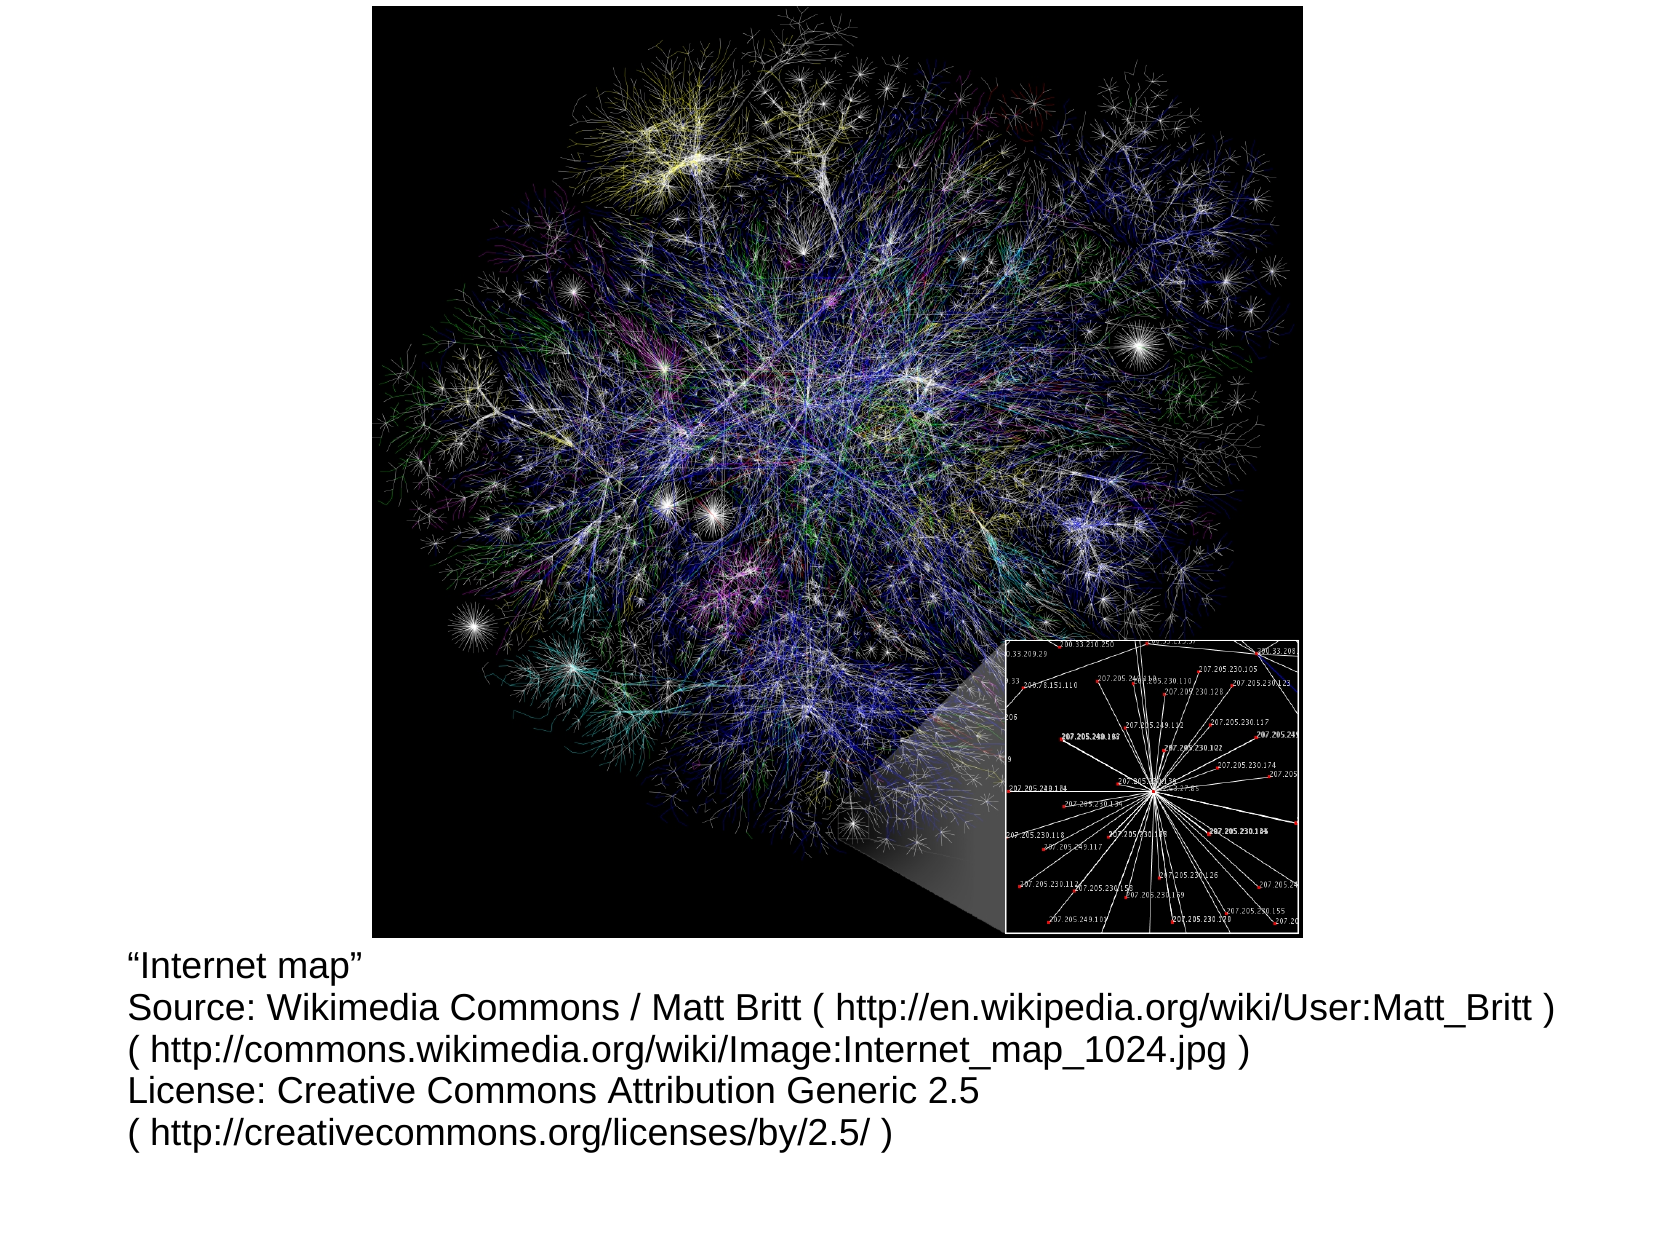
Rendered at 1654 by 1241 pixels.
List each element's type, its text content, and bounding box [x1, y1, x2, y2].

picture [372, 6, 1303, 938]
text_box “Internet map” Source: Wikimedia Commons / Matt Britt ( http://en.wikipedia.org/wiki/User:Matt_Britt )‏ ( http://commons.wikimedia.org/wiki/Image:Internet_map_1024.jpg )‏ License: Creative Commons Attribution Generic 2.5 ( http://creativecommons.org/licenses/by/2.5/ )‏ [112, 937, 1569, 1163]
